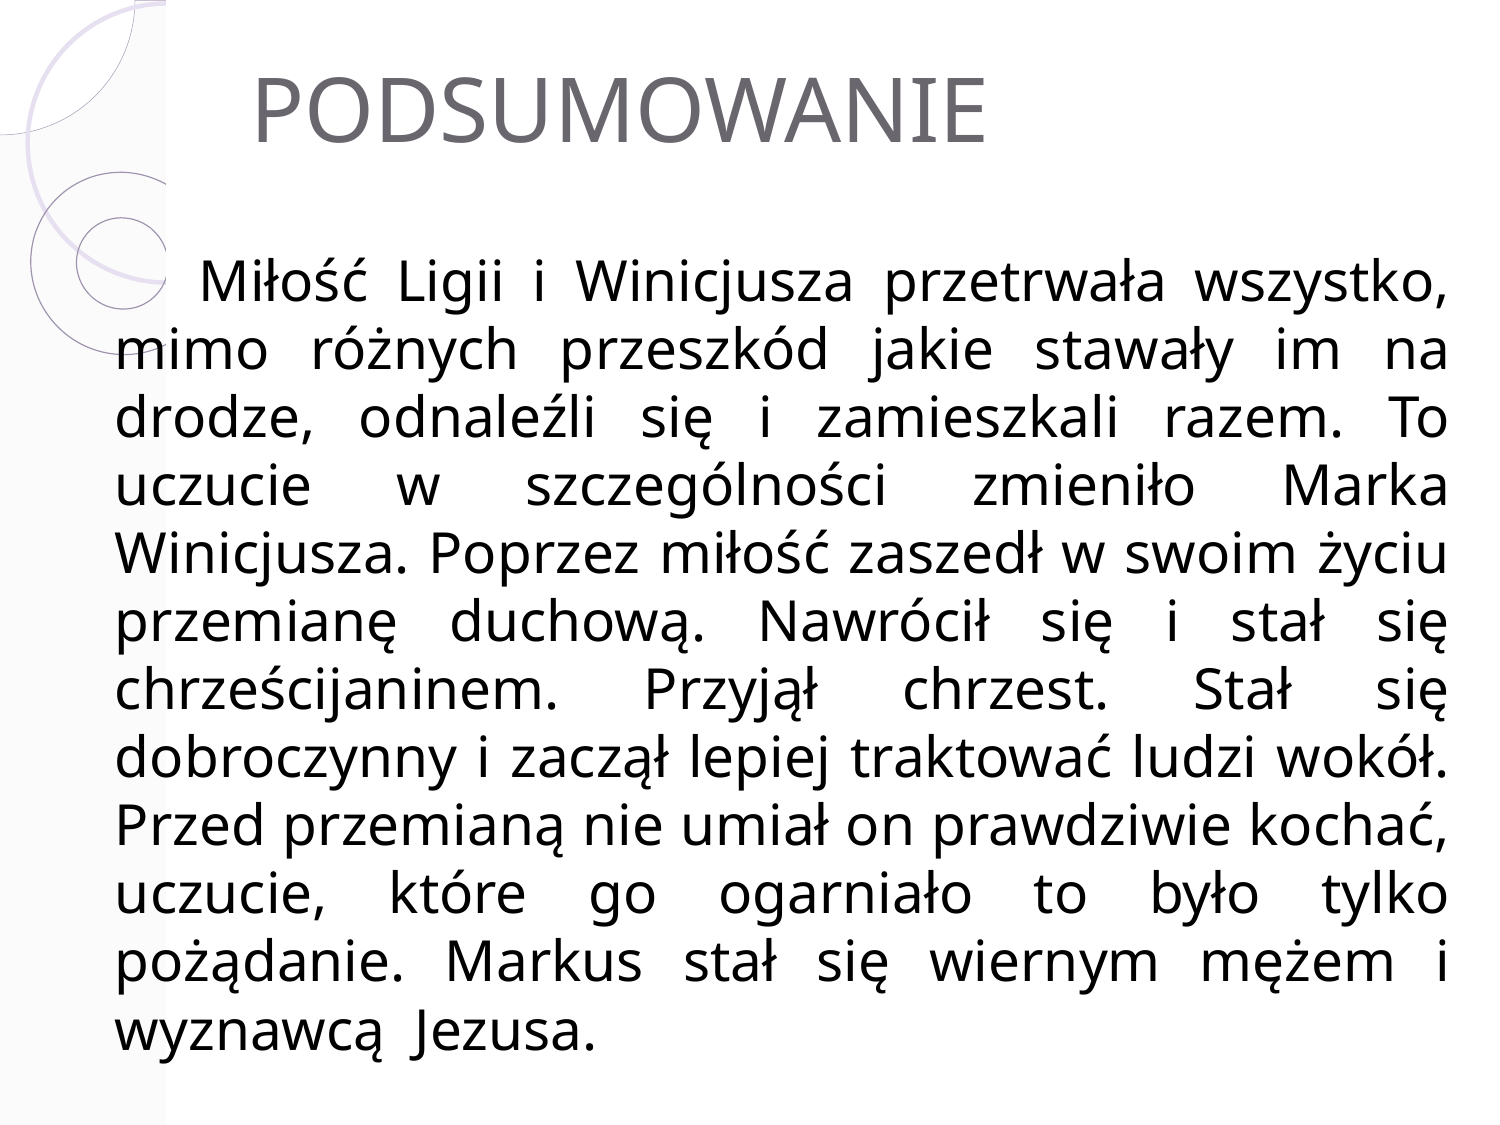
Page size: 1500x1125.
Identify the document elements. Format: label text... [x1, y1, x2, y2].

list Miłość Ligii i Winicjusza przetrwała wszystko, mimo różnych przeszkód jakie stawały im na drodze, odnaleźli się i zamieszkali razem. To uczucie w szczególności zmieniło Marka Winicjusza. Poprzez miłość zaszedł w swoim życiu przemianę duchową. Nawrócił się i stał się chrześcijaninem. Przyjął chrzest. Stał się dobroczynny i zaczął lepiej traktować ludzi wokół. Przed przemianą nie umiał on prawdziwie kochać, uczucie, które go ogarniało to było tylko pożądanie. Markus stał się wiernym mężem i wyznawcą Jezusa. [100, 237, 1466, 1125]
title PODSUMOWANIE [235, 45, 1466, 233]
